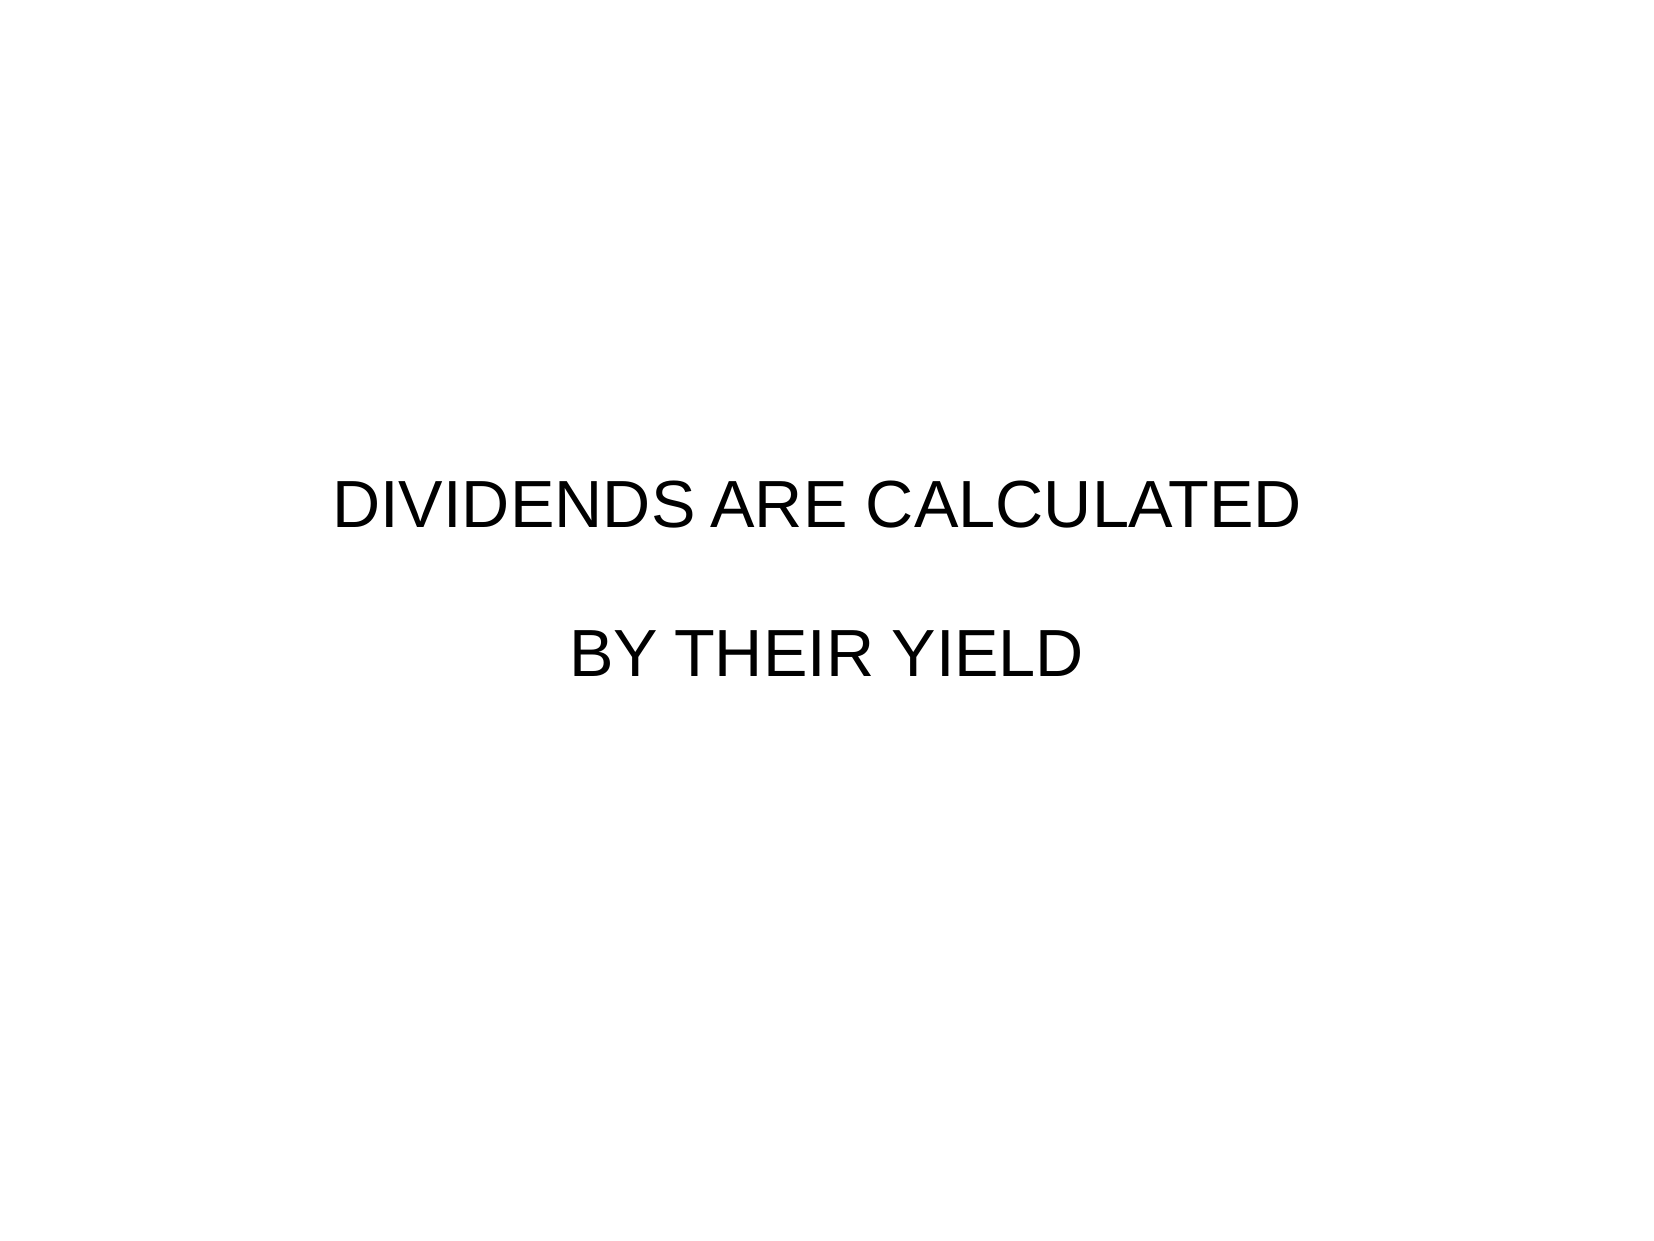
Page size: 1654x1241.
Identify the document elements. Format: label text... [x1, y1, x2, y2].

subtitle DIVIDENDS ARE CALCULATED BY THEIR YIELD [82, 49, 1571, 1109]
